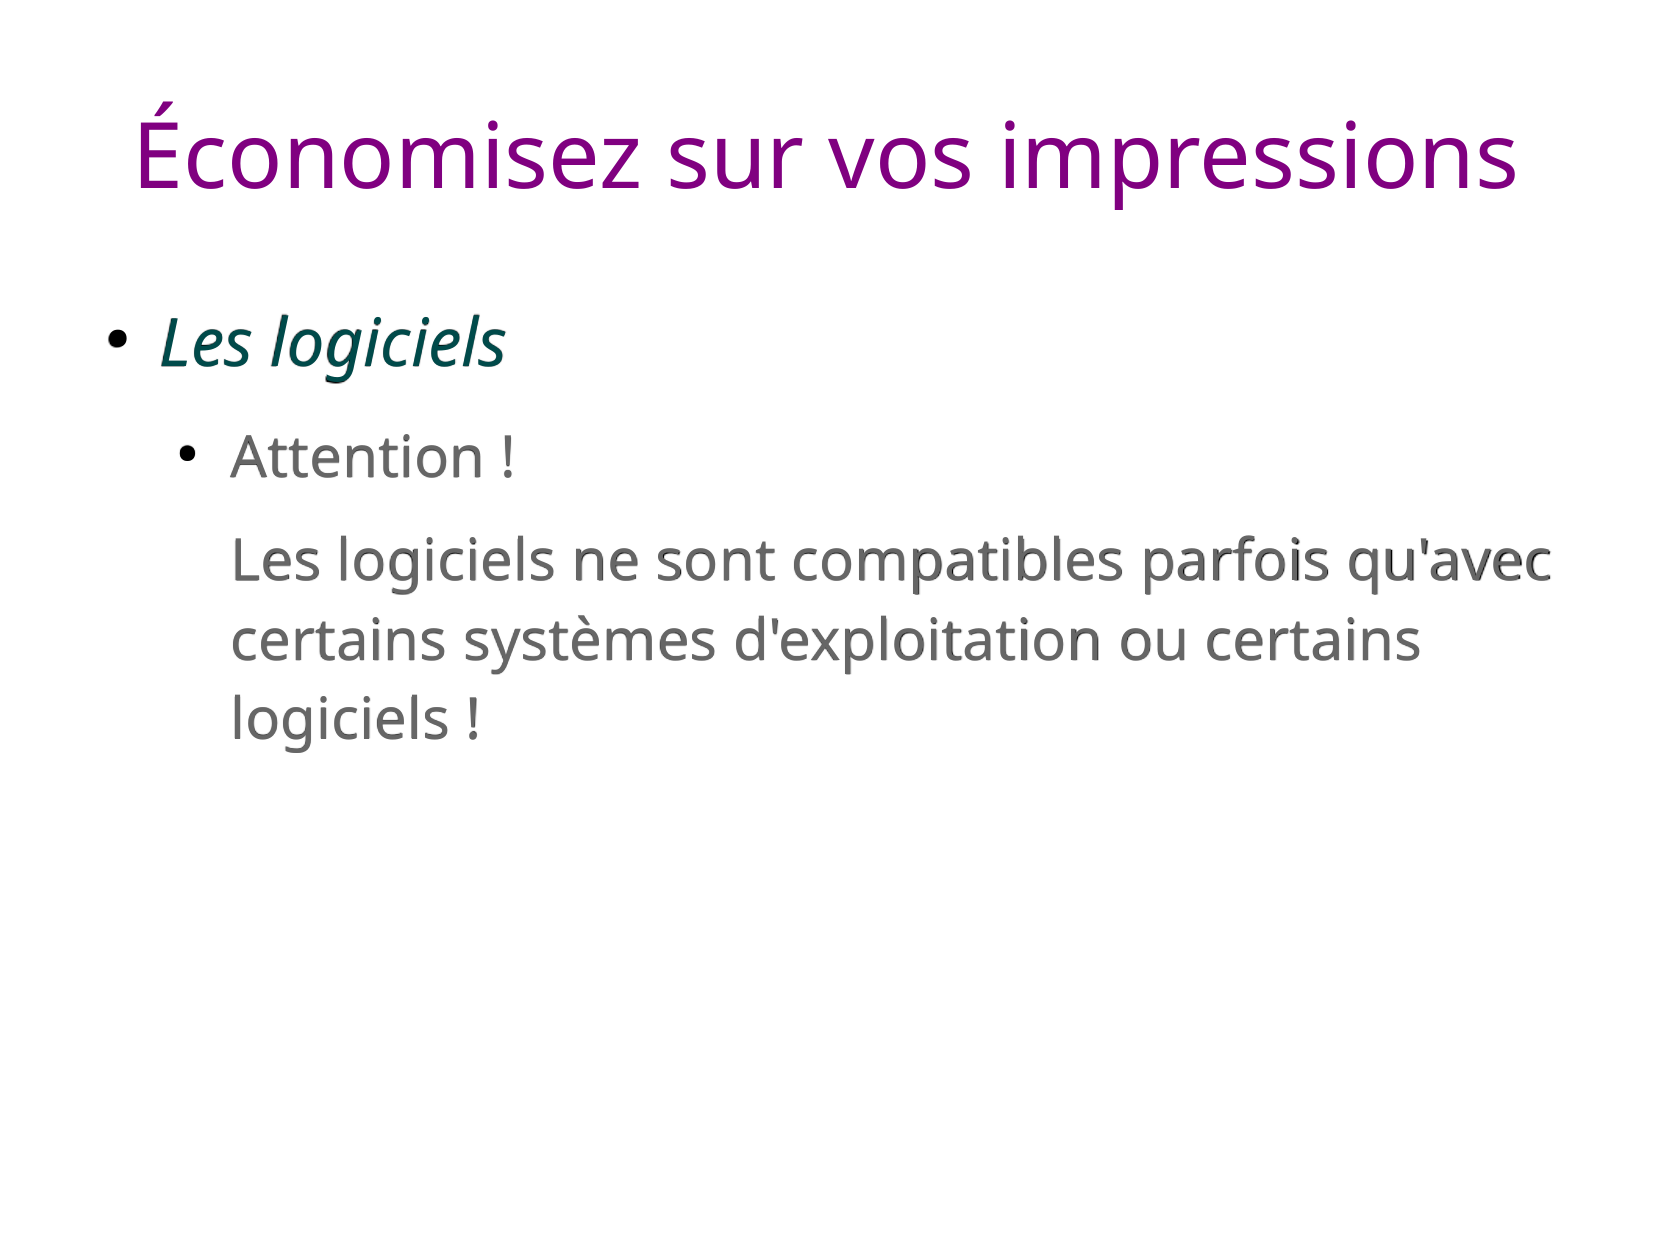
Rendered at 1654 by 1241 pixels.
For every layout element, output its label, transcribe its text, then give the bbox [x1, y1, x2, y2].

title Économisez sur vos impressions [82, 49, 1571, 257]
list Les logiciels Attention ! Les logiciels ne sont compatibles parfois qu'avec certains systèmes d'exploitation ou certains logiciels ! [88, 295, 1577, 1114]
